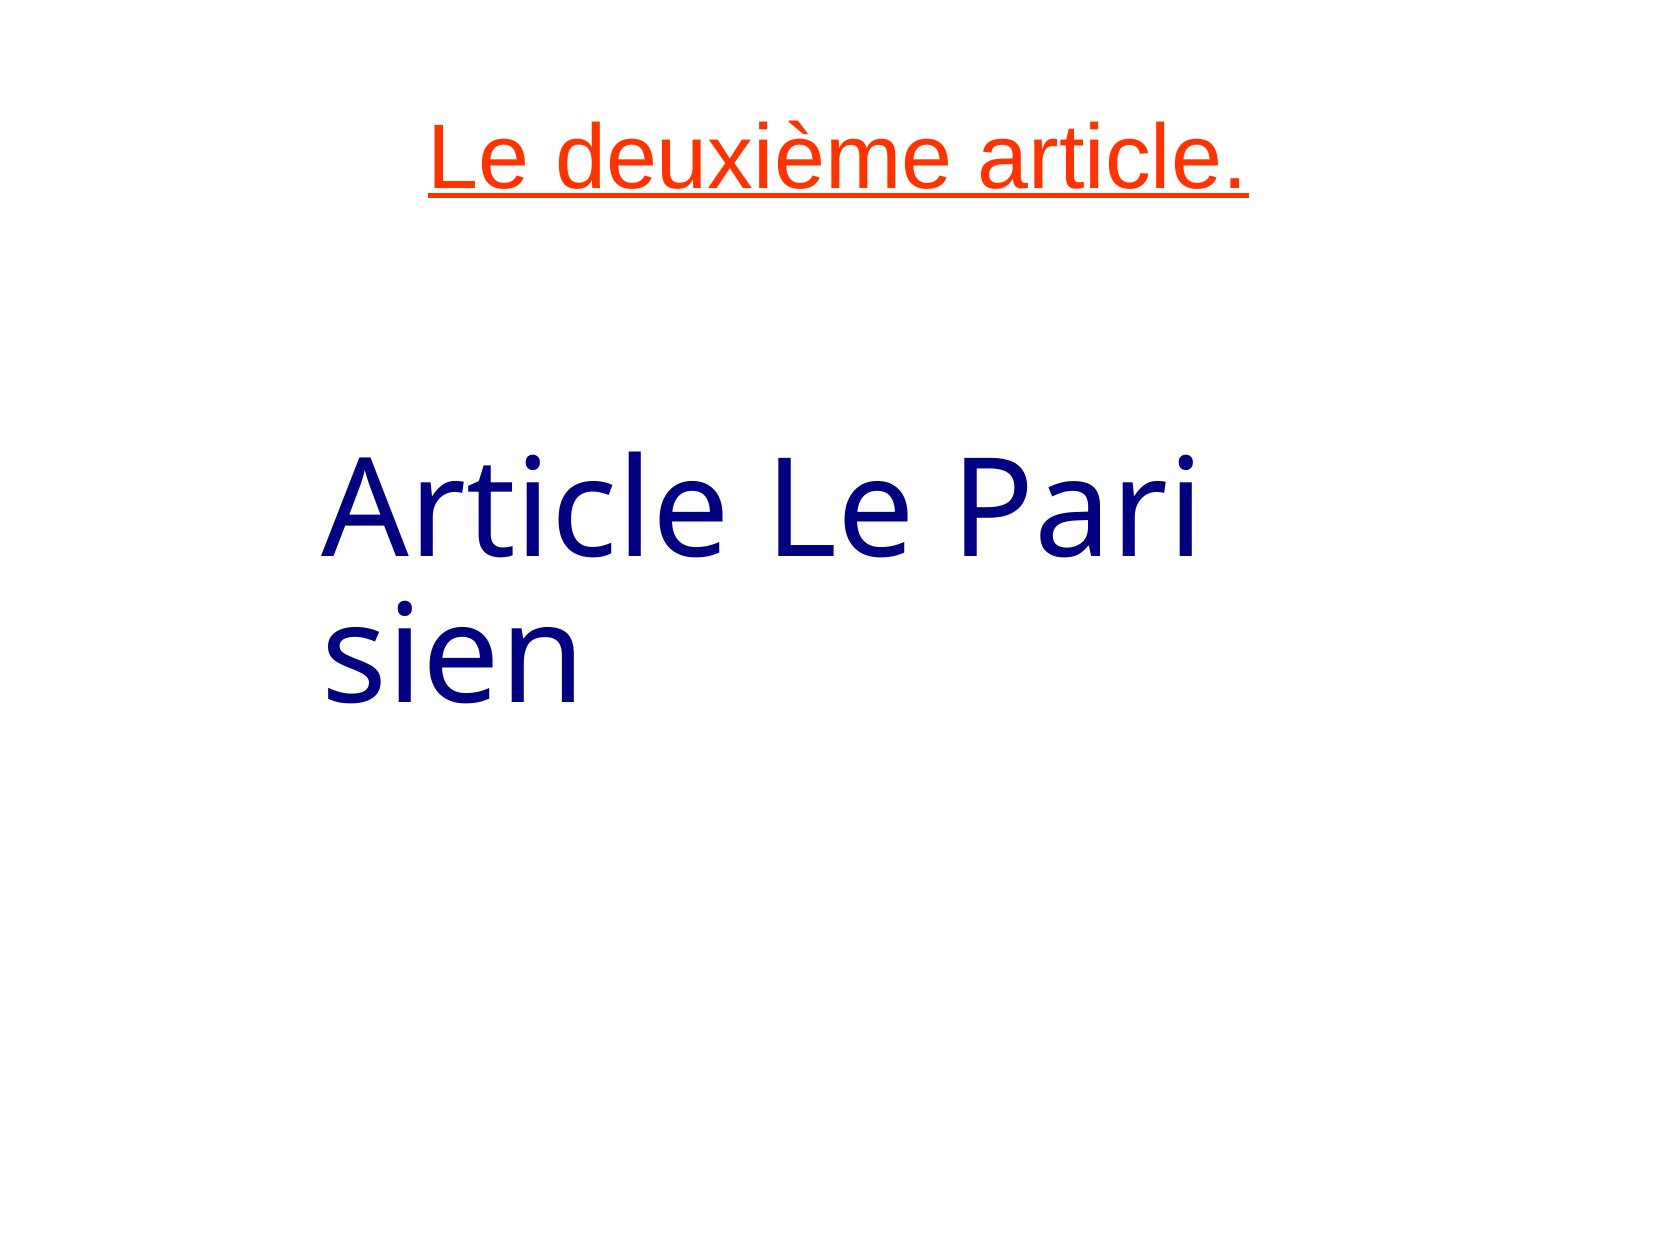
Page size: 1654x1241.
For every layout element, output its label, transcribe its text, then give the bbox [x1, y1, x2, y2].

title Le deuxième article. [94, 52, 1583, 260]
text_box [94, 283, 1654, 898]
text_box Article Le Parisien [307, 401, 1276, 851]
